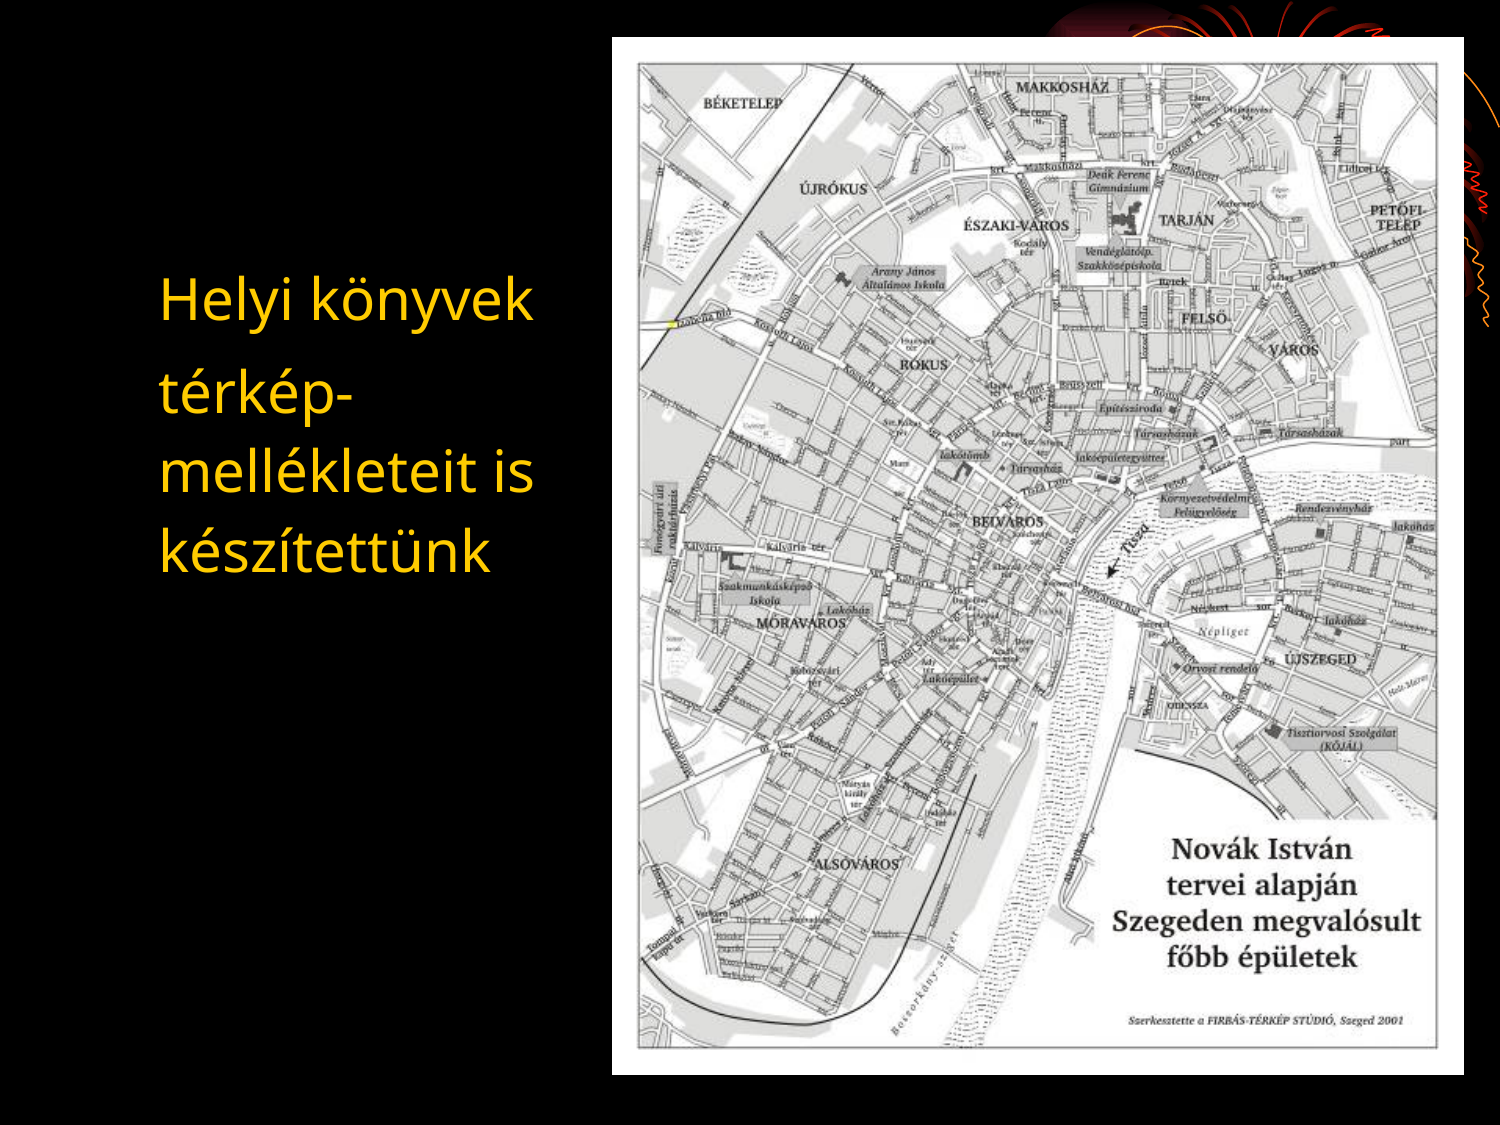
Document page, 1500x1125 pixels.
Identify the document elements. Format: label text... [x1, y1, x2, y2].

picture [612, 37, 1464, 1075]
list Helyi könyvek térkép-mellékleteit is készítettünk [87, 62, 575, 1075]
